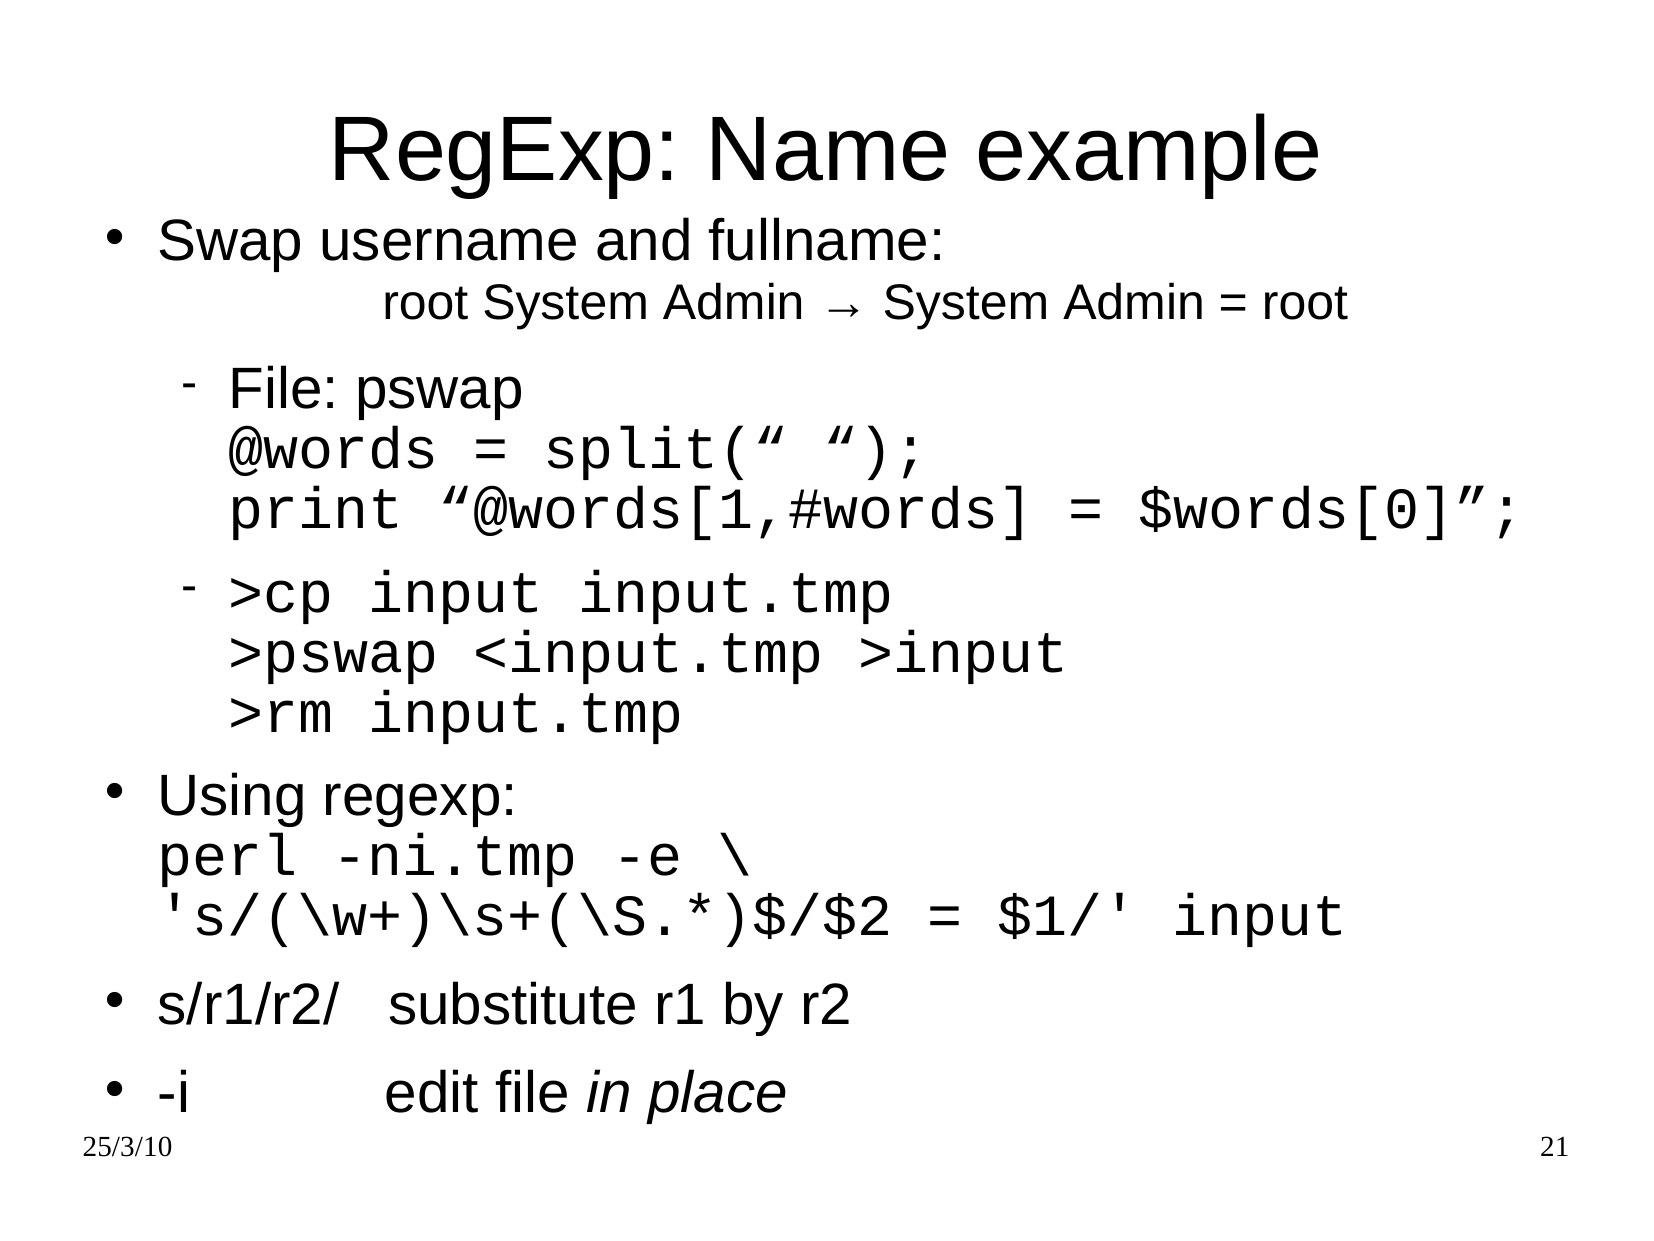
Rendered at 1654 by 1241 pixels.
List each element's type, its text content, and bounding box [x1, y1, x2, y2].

title RegExp: Name example [82, 49, 1571, 256]
list Swap username and fullname: root System Admin → System Admin = root File: pswap @words = split(“ “); print “@words[1,#words] = $words[0]”; >cp input input.tmp >pswap <input.tmp >input >rm input.tmp Using regexp: perl -ni.tmp -e \ 's/(\w+)\s+(\S.*)$/$2 = $1/' input s/r1/r2/ substitute r1 by r2 -i edit file in place [87, 213, 1576, 1131]
